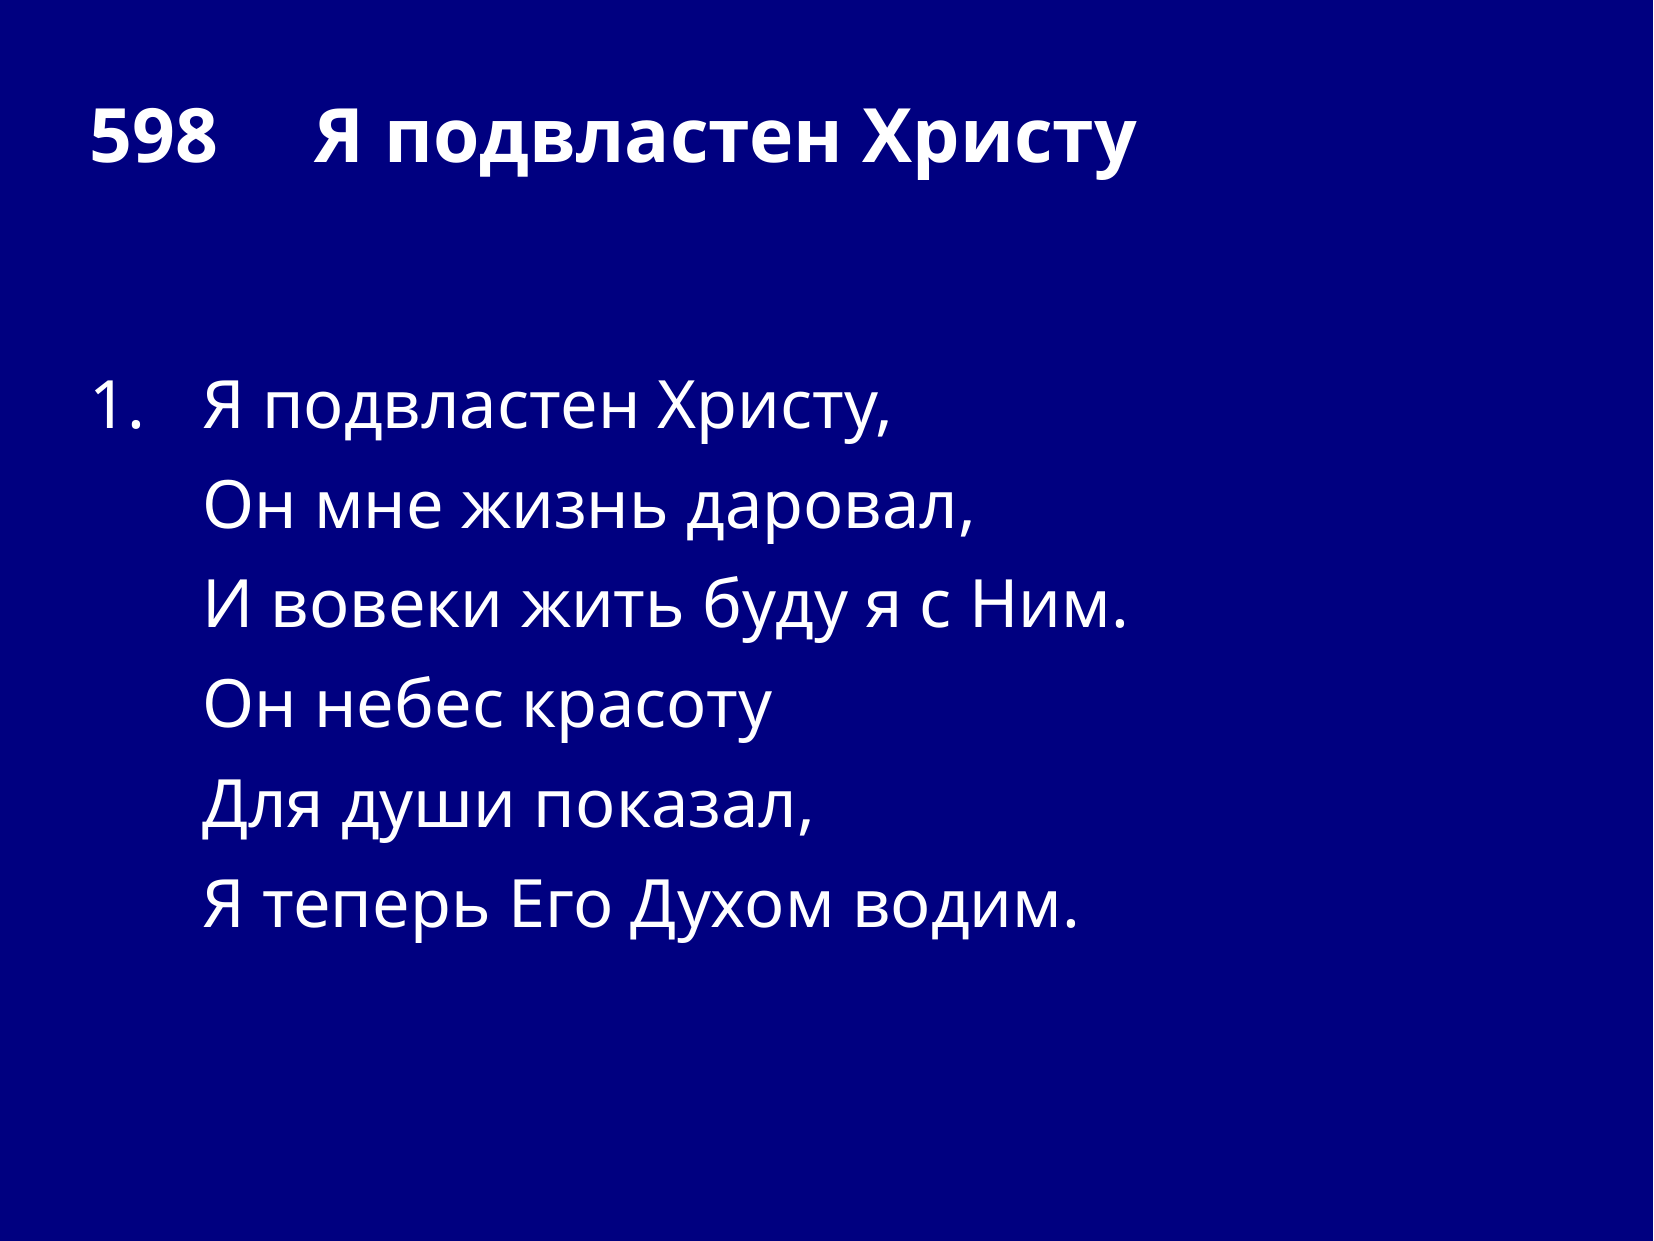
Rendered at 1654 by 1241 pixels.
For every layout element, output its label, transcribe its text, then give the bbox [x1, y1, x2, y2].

text_box 598 Я подвластен Христу [75, 75, 1576, 188]
text_box 1. Я подвластен Христу, Он мне жизнь даровал, И вовеки жить буду я с Ним. Он небес красоту Для души показал, Я теперь Его Духом водим. [75, 188, 1576, 1163]
